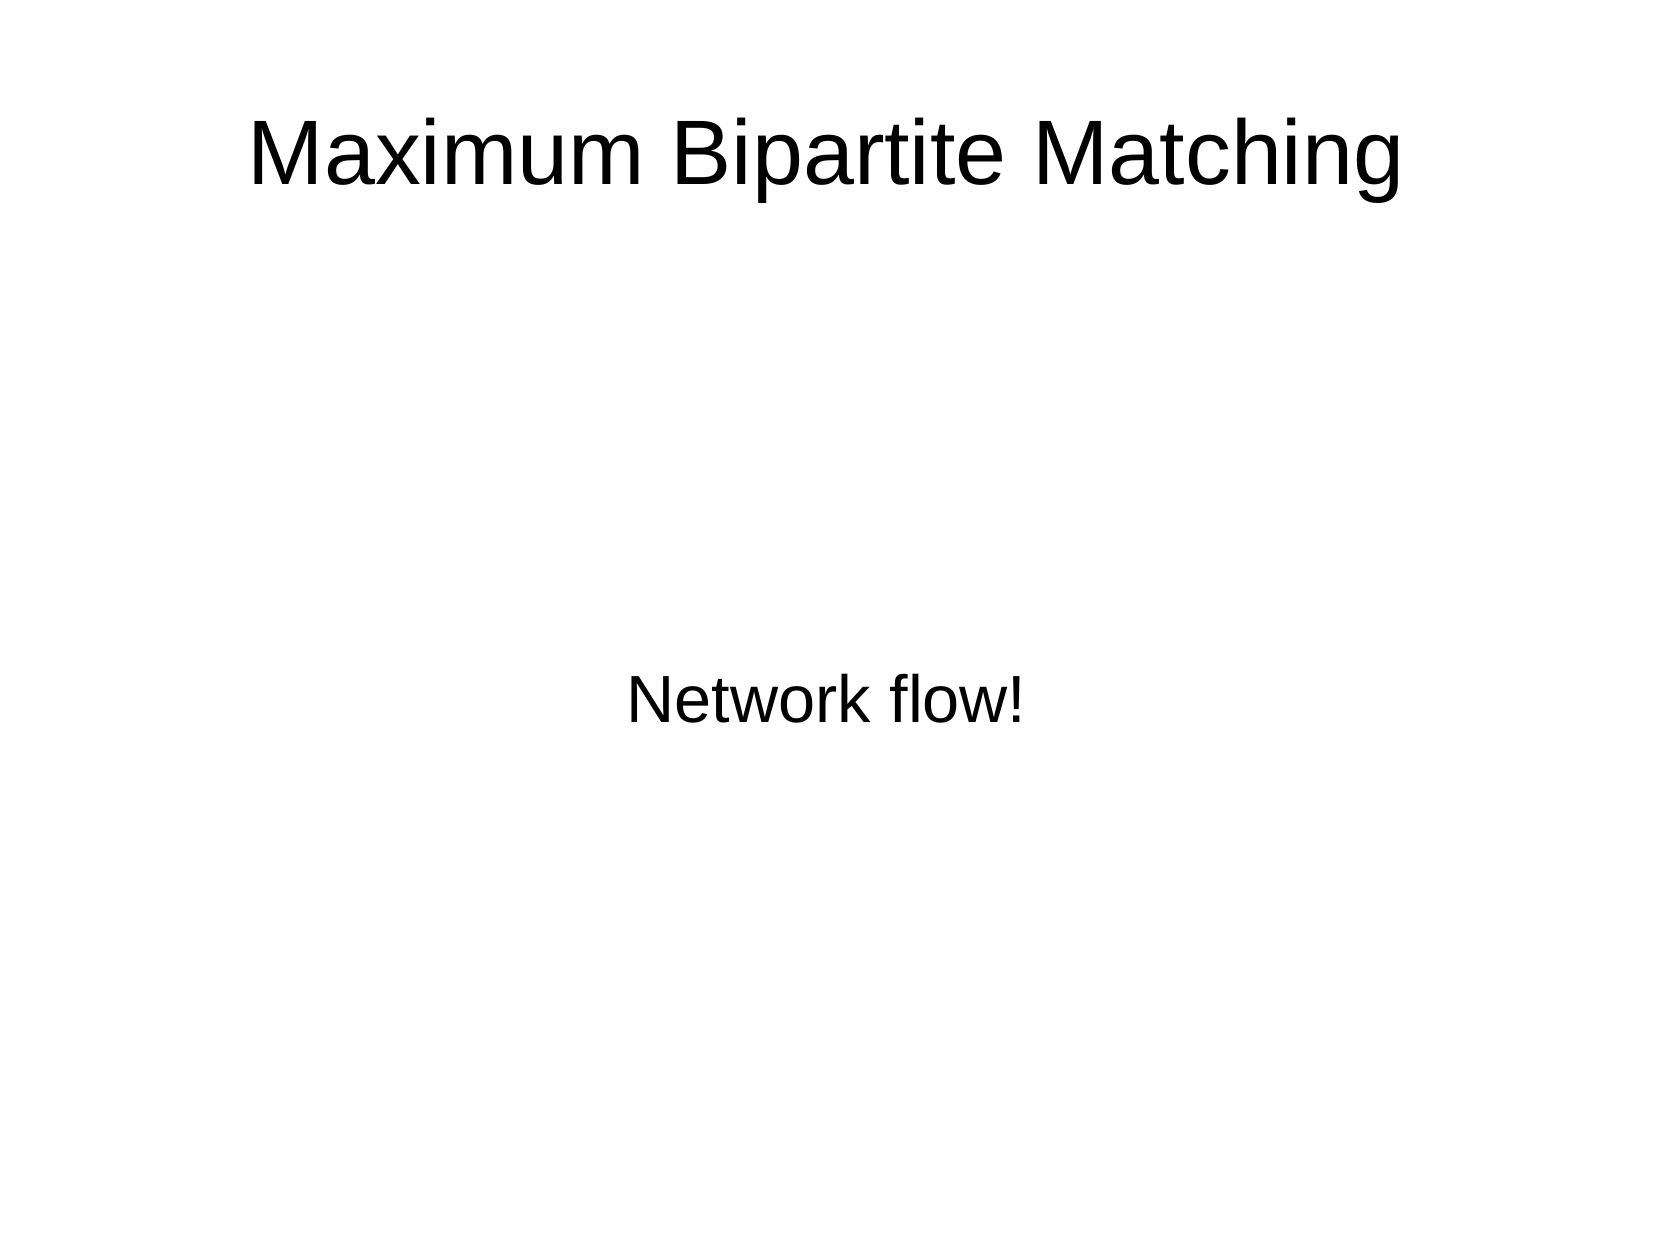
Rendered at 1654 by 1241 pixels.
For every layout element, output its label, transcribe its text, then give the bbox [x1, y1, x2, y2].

title Maximum Bipartite Matching [82, 49, 1571, 257]
subtitle Network flow! [82, 290, 1571, 1109]
